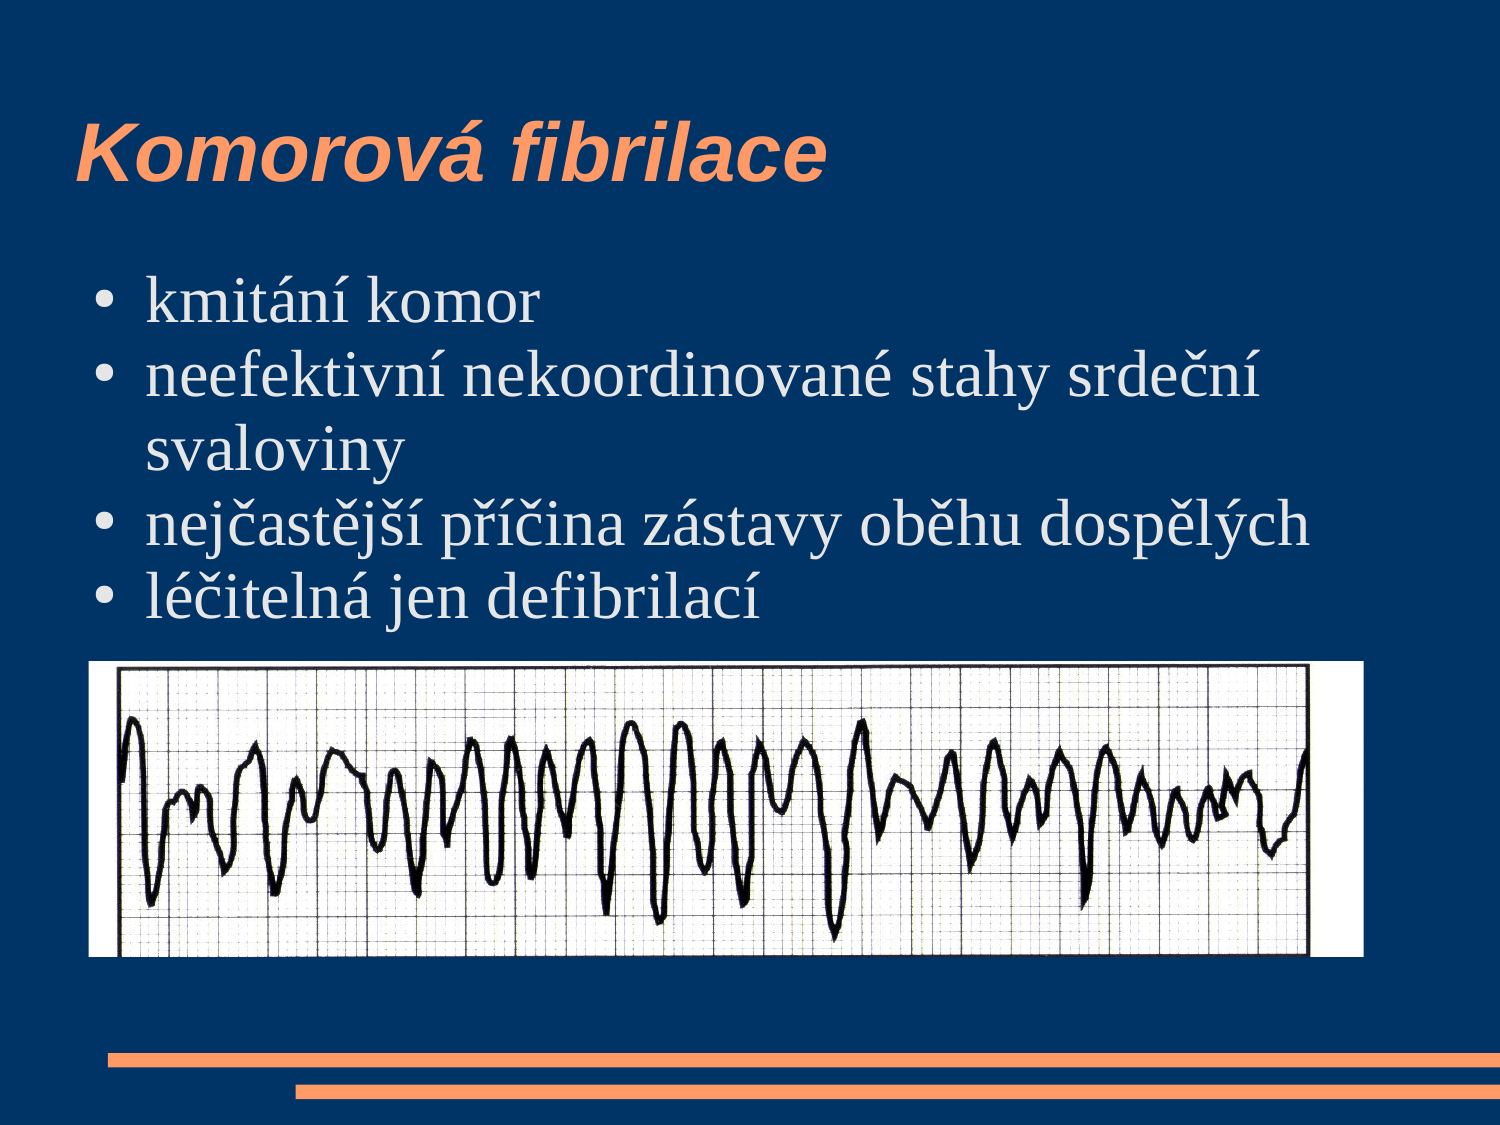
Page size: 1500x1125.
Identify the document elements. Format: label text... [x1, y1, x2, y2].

title Komorová fibrilace [75, 59, 1425, 248]
list kmitání komor neefektivní nekoordinované stahy srdeční svaloviny nejčastější příčina zástavy oběhu dospělých léčitelná jen defibrilací [75, 263, 1425, 1006]
picture [88, 661, 1364, 957]
